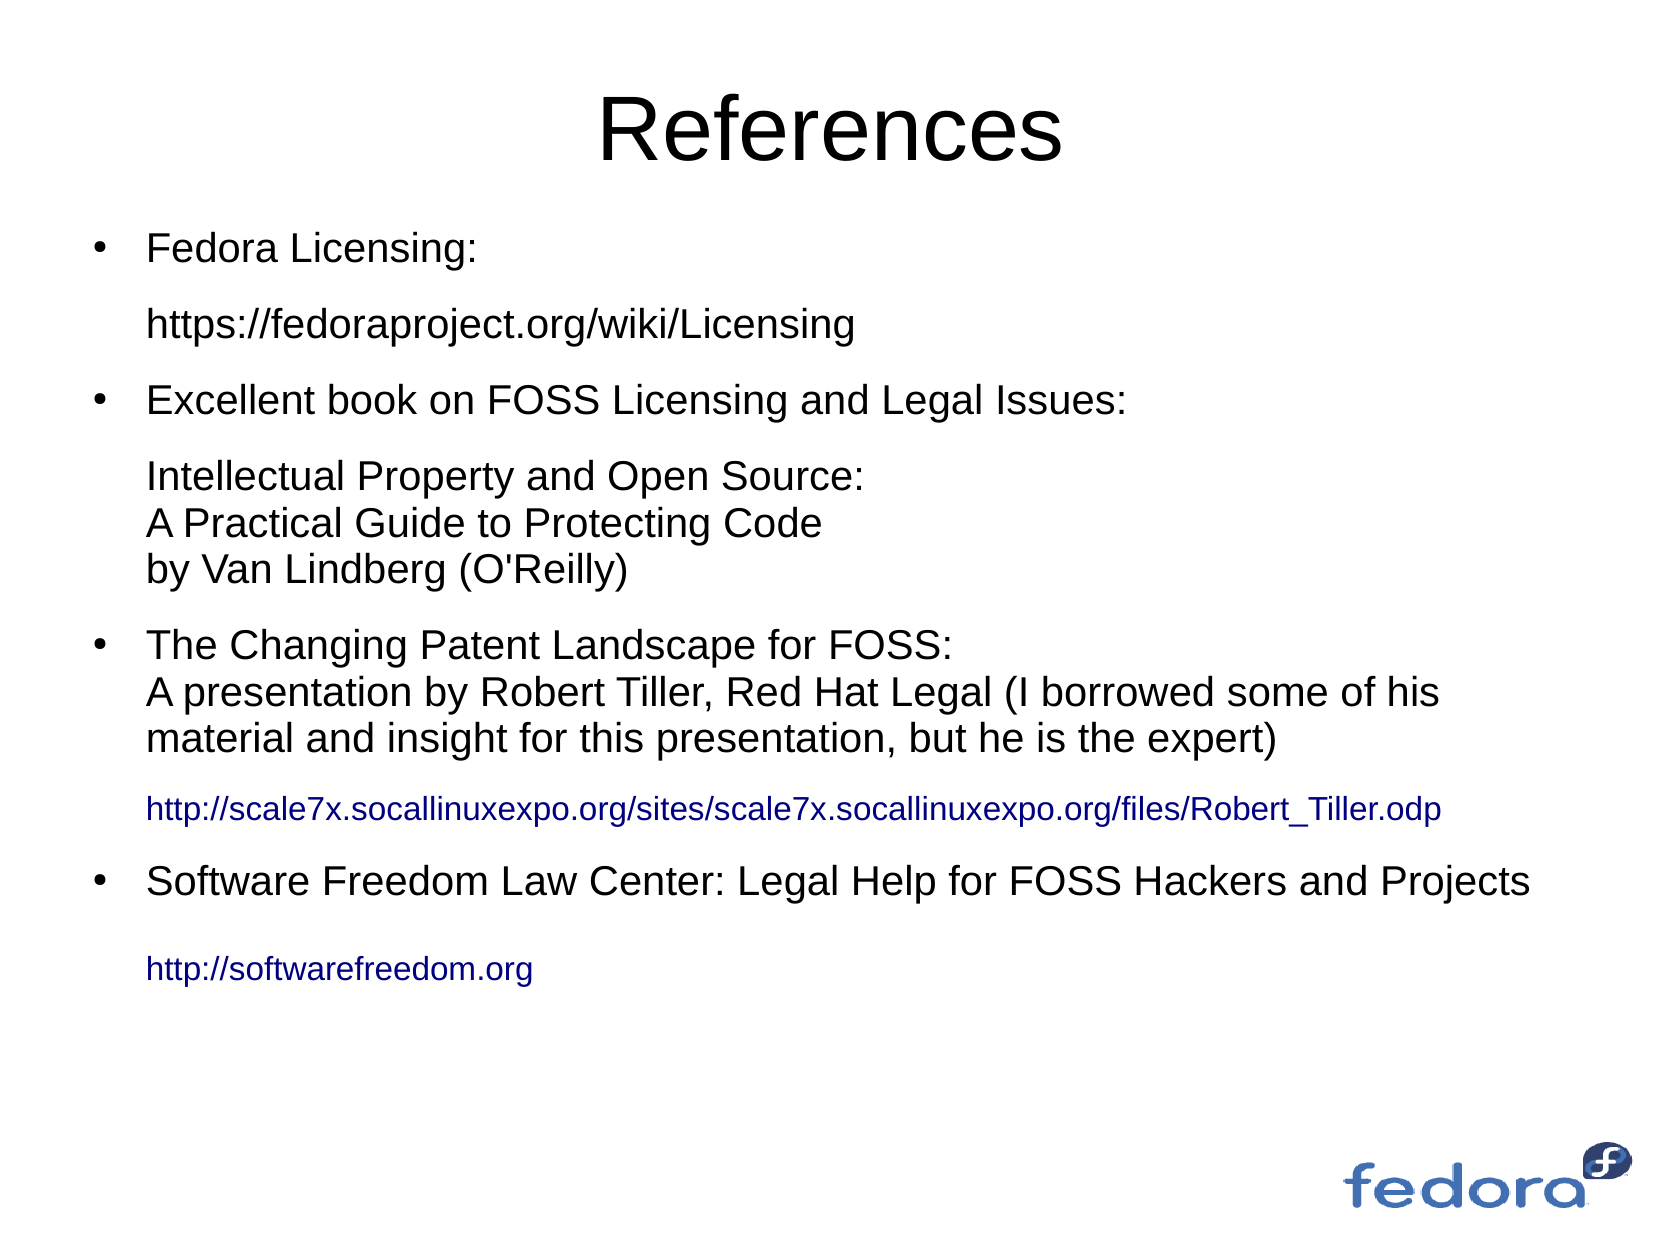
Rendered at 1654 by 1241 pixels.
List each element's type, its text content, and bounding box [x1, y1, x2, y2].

picture [1332, 1124, 1651, 1227]
title References [86, 32, 1576, 225]
list Fedora Licensing: https://fedoraproject.org/wiki/Licensing Excellent book on FOSS Licensing and Legal Issues: Intellectual Property and Open Source: A Practical Guide to Protecting Code by Van Lindberg (O'Reilly) The Changing Patent Landscape for FOSS: A presentation by Robert Tiller, Red Hat Legal (I borrowed some of his material and insight for this presentation, but he is the expert) http://scale7x.socallinuxexpo.org/sites/scale7x.socallinuxexpo.org/files/Robert_Tiller.odp Software Freedom Law Center: Legal Help for FOSS Hackers and Projects http://softwarefreedom.org [75, 225, 1576, 1111]
